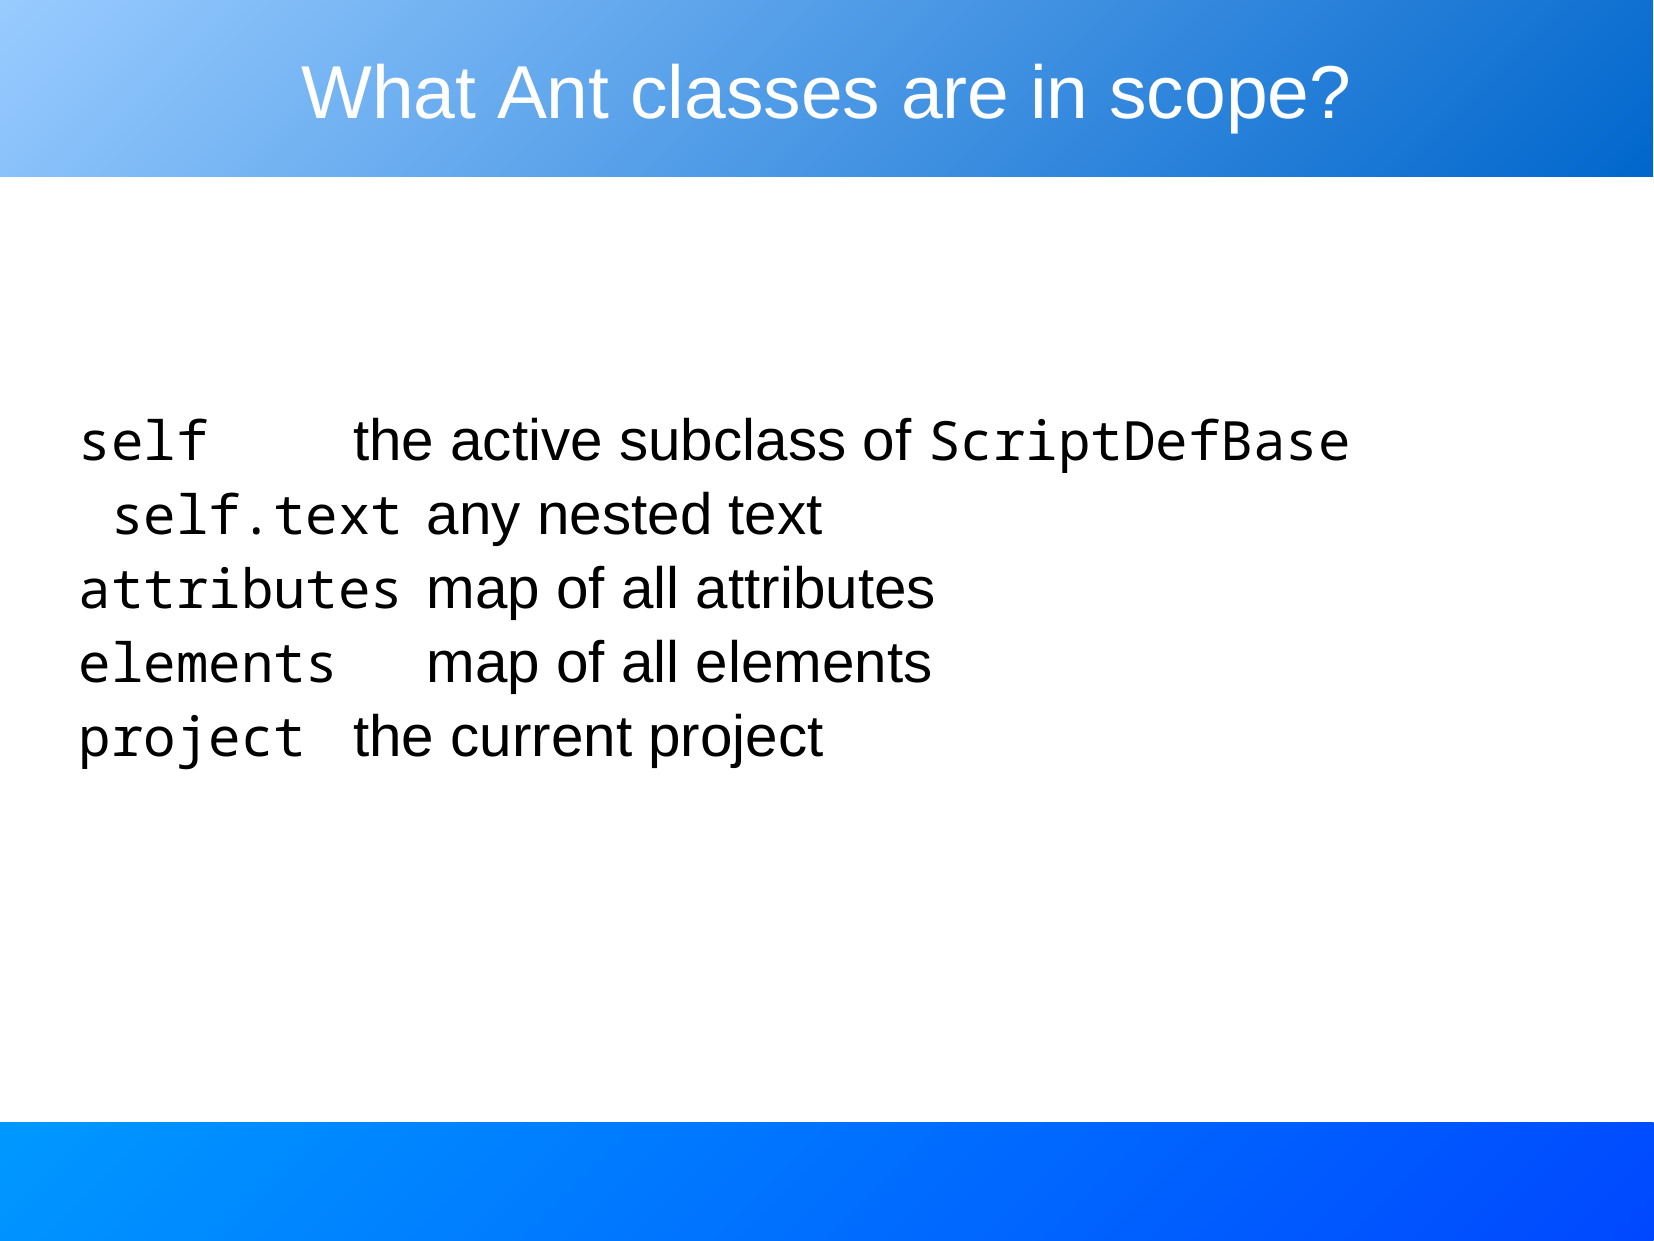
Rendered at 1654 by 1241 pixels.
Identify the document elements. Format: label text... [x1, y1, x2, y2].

title What Ant classes are in scope? [82, 22, 1571, 163]
list self the active subclass of ScriptDefBase self.text any nested text attributes map of all attributes elements map of all elements project the current project [60, 402, 1555, 1093]
